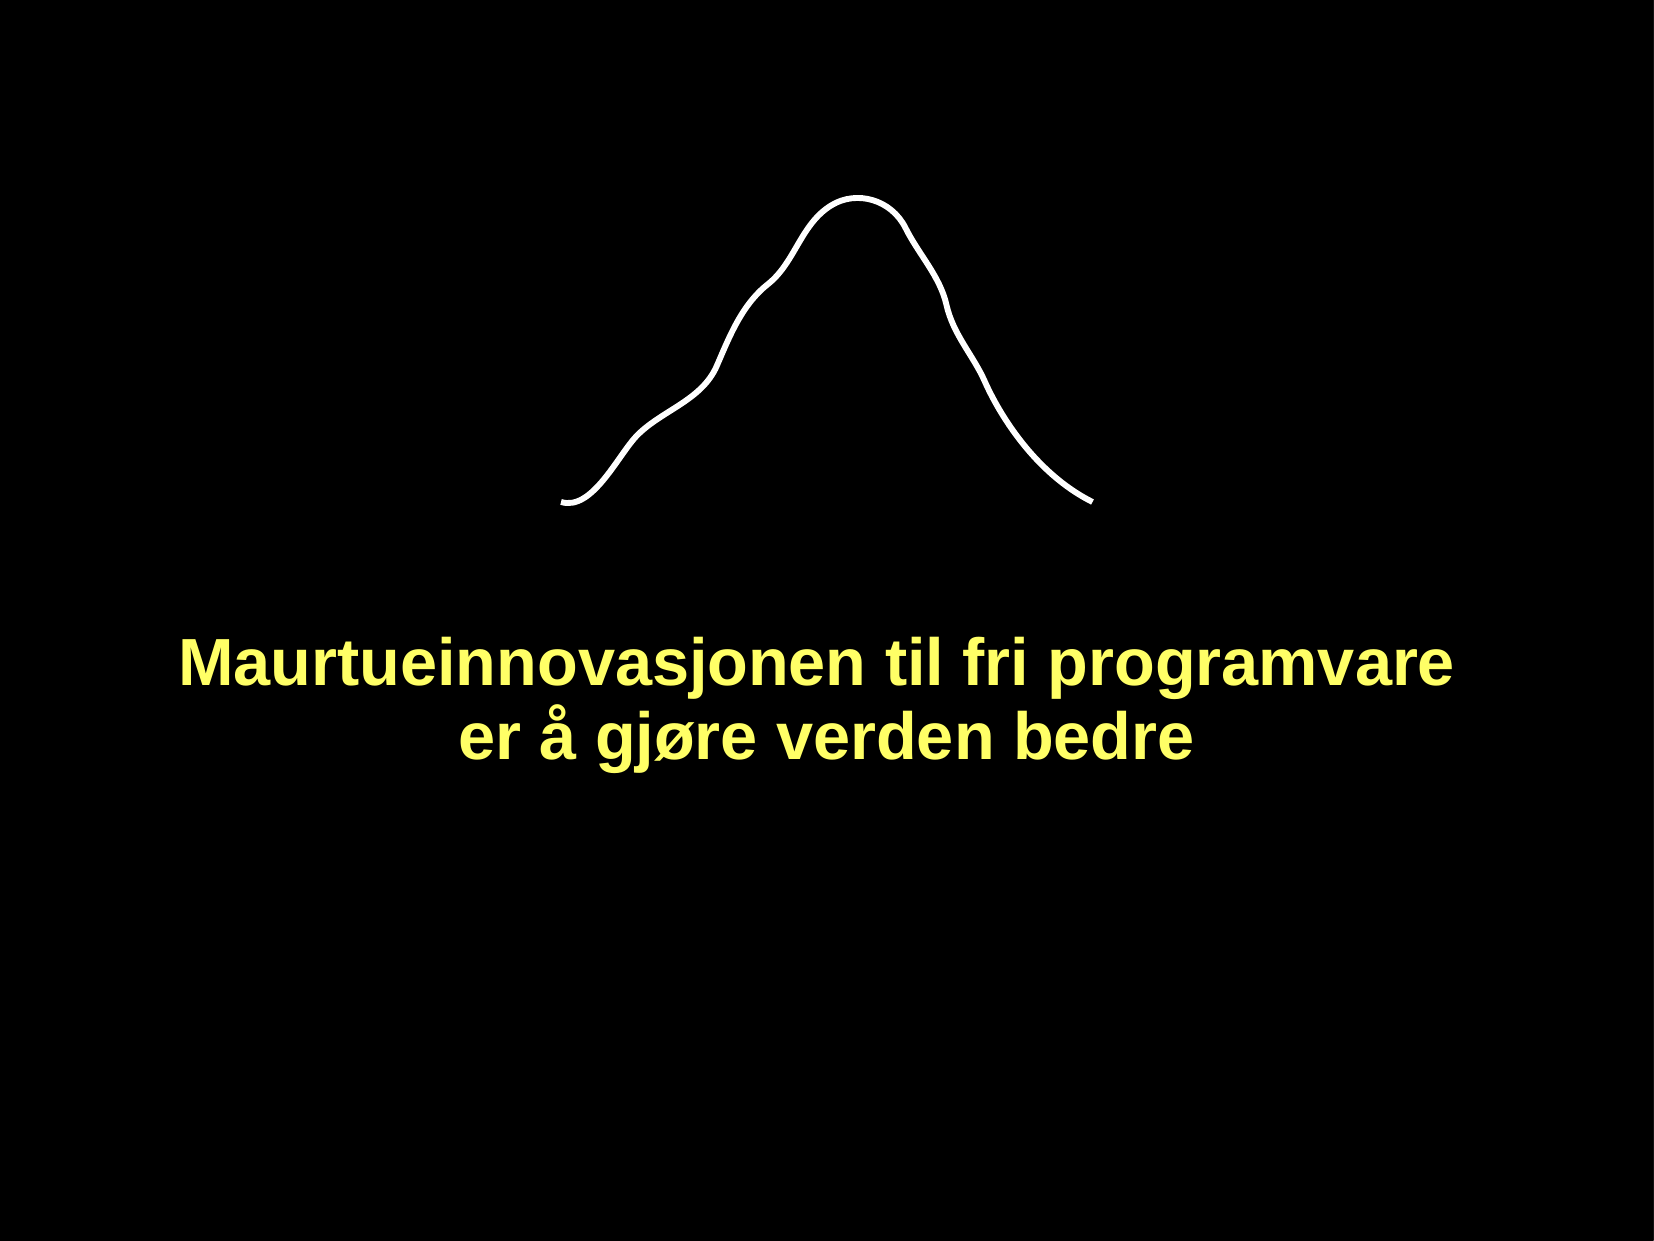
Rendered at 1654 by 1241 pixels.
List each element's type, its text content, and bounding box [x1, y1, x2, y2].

subtitle Maurtueinnovasjonen til fri programvare er å gjøre verden bedre [82, 79, 1571, 1241]
